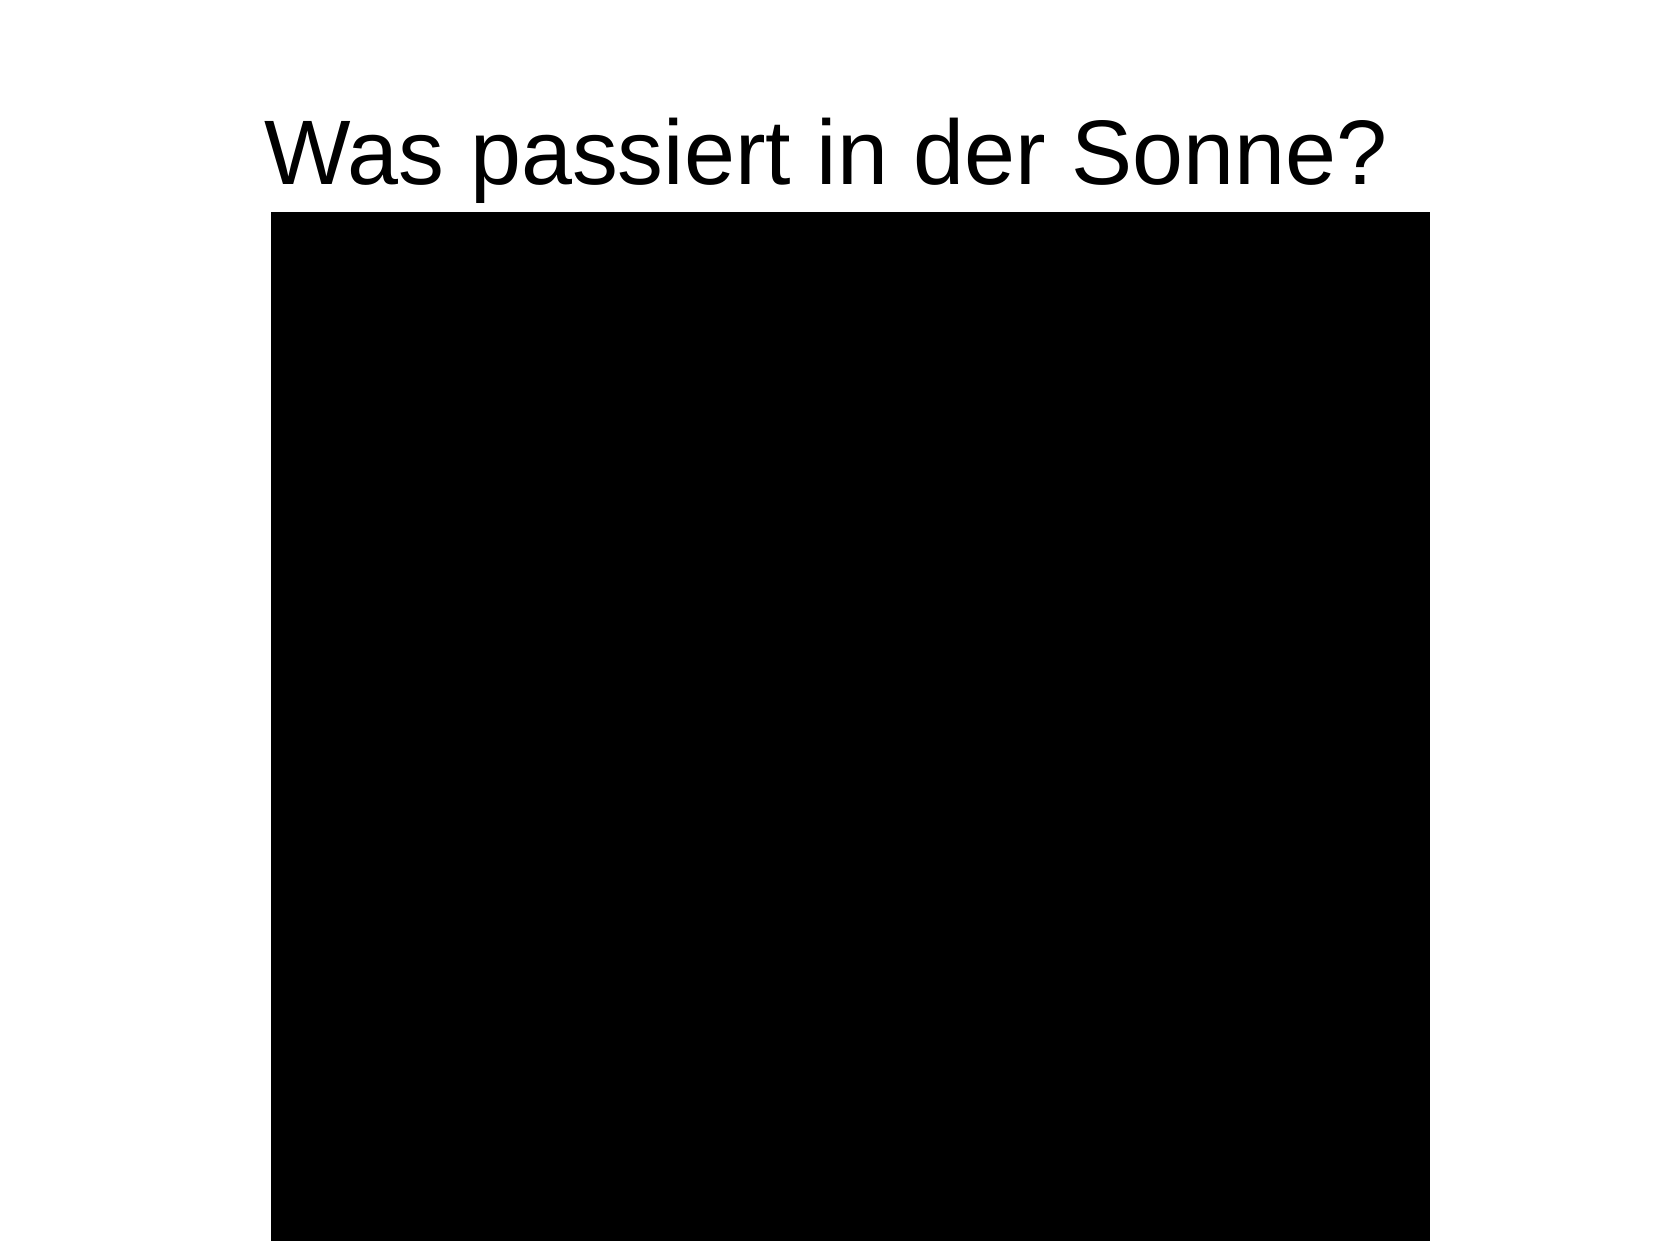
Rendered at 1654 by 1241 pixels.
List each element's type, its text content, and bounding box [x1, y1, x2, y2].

picture [271, 212, 1430, 1241]
title Was passiert in der Sonne? [82, 49, 1571, 257]
